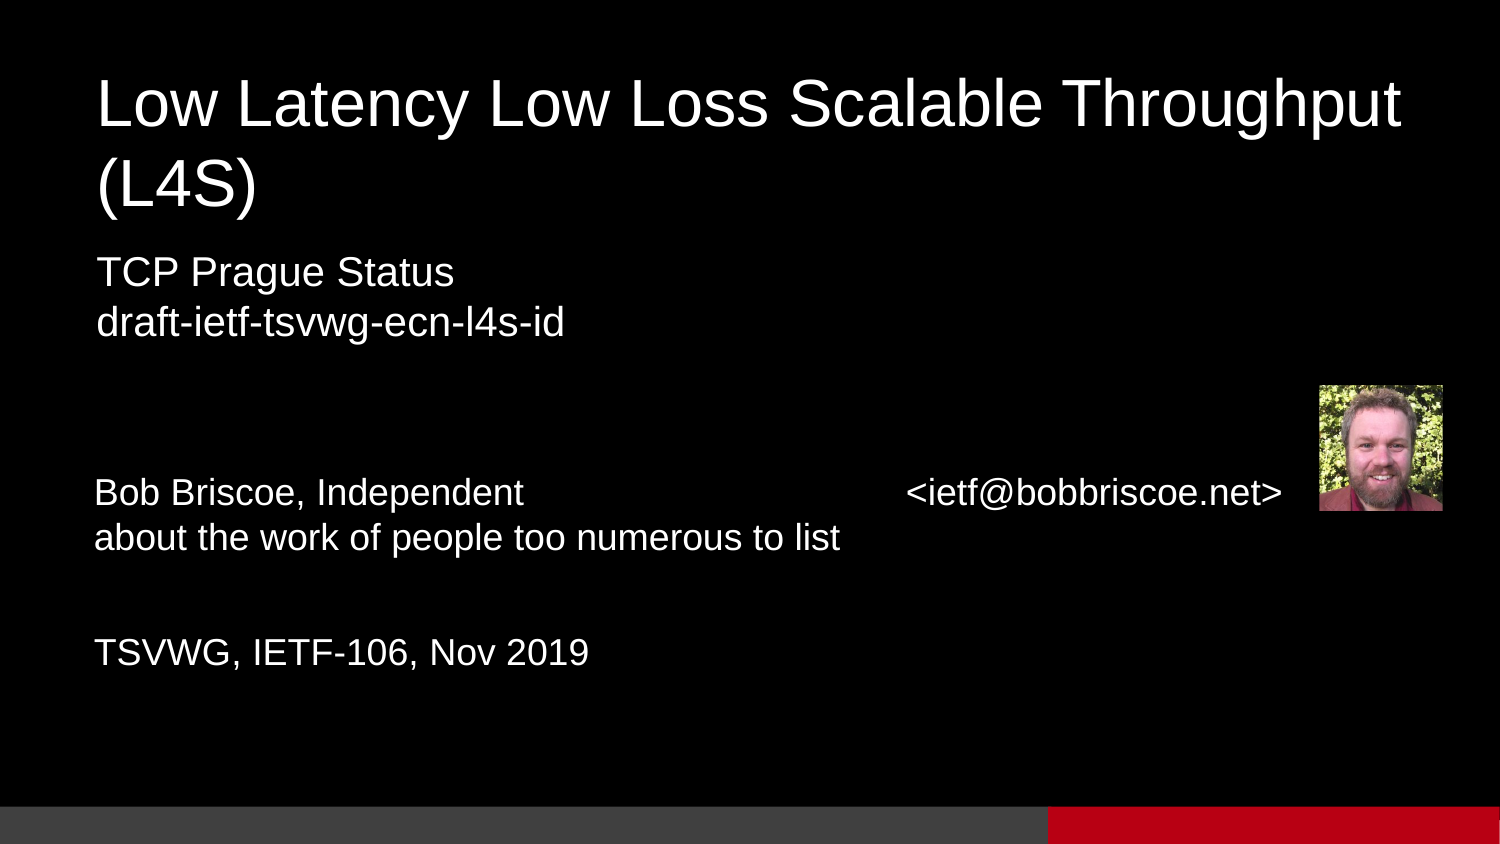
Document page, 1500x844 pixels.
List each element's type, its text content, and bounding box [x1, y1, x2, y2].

text_box Low Latency Low Loss Scalable Throughput (L4S) TCP Prague Status draft-ietf-tsvwg-ecn-l4s-id [81, 52, 1453, 233]
picture [1319, 385, 1443, 511]
text_box Bob Briscoe, Independent <ietf@bobbriscoe.net> about the work of people too numerous to list TSVWG, IETF-106, Nov 2019 [78, 460, 1423, 649]
